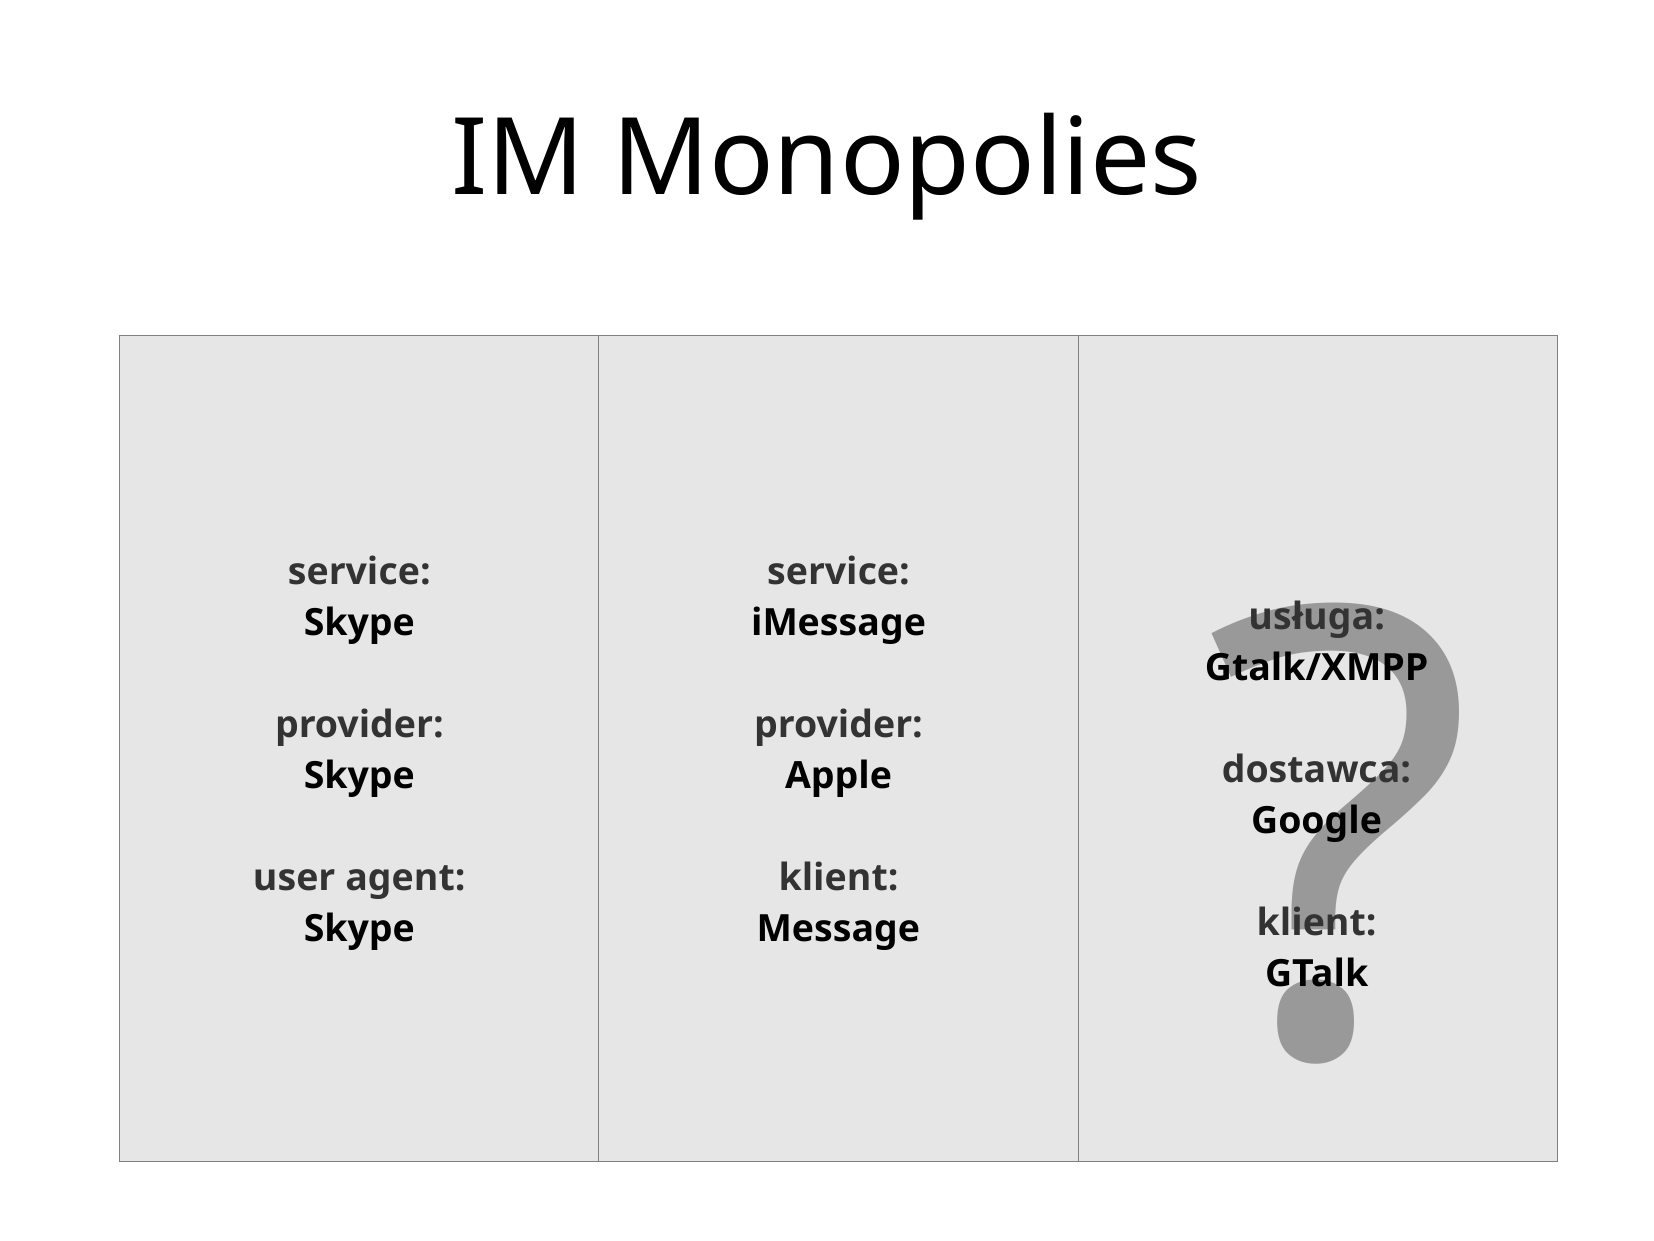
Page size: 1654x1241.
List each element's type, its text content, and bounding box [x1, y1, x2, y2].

text_box ? [1190, 380, 1464, 1099]
text_box [1079, 335, 1558, 1162]
text_box usługa: Gtalk/XMPP dostawca: Google klient: GTalk [1190, 582, 1442, 936]
text_box service: Skype provider: Skype user agent: Skype [119, 335, 598, 1162]
text_box service: iMessage provider: Apple klient: Message [598, 335, 1079, 1162]
title IM Monopolies [82, 49, 1571, 257]
